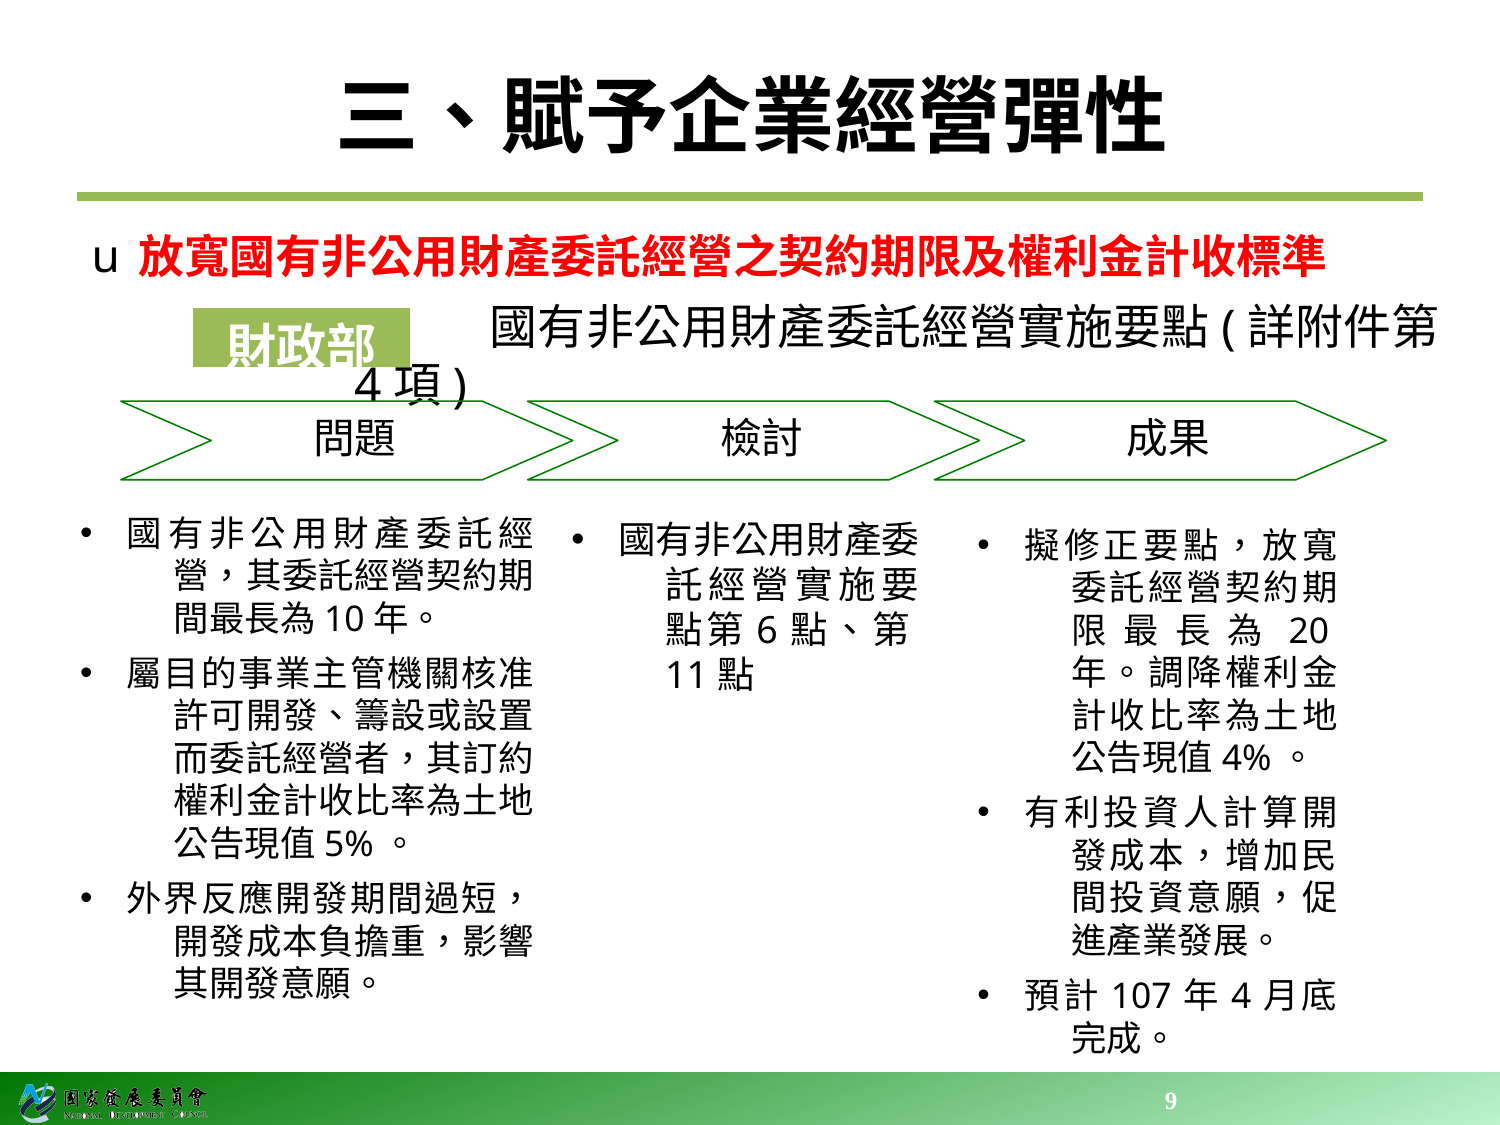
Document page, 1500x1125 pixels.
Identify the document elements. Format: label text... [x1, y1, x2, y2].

text_box 財政部 [193, 308, 410, 367]
text_box 擬修正要點，放寬委託經營契約期限最長為20年。調降權利金計收比率為土地公告現值4%。 有利投資人計算開發成本，增加民間投資意願，促進產業發展。 預計107年4月底完成。 [962, 515, 1353, 1053]
text_box 檢討 [527, 401, 980, 480]
text_box 9 [1149, 1069, 1500, 1125]
text_box 財政部 [308, 337, 315, 349]
text_box 財政部 [235, 357, 245, 367]
text_box 財政部 [245, 349, 263, 367]
title 三、賦予企業經營彈性 [76, 19, 1427, 207]
text_box 成果 [934, 401, 1387, 480]
text_box 國有非公用財產委託經營實施要點第6點、第11點 [556, 508, 935, 660]
text_box 財政部 [336, 356, 347, 362]
text_box 國有非公用財產委託經營，其委託經營契約期間最長為10年。 屬目的事業主管機關核准許可開發、籌設或設置而委託經營者，其訂約權利金計收比率為土地公告現值5%。 外界反應開發期間過短，開發成本負擔重，影響其開發意願。 [64, 503, 550, 1042]
text_box 放寬國有非公用財產委託經營之契約期限及權利金計收標準 國有非公用財產委託經營實施要點(詳附件第4項) [77, 220, 1471, 492]
text_box 財政部 [362, 330, 368, 357]
text_box 問題 [120, 401, 573, 480]
